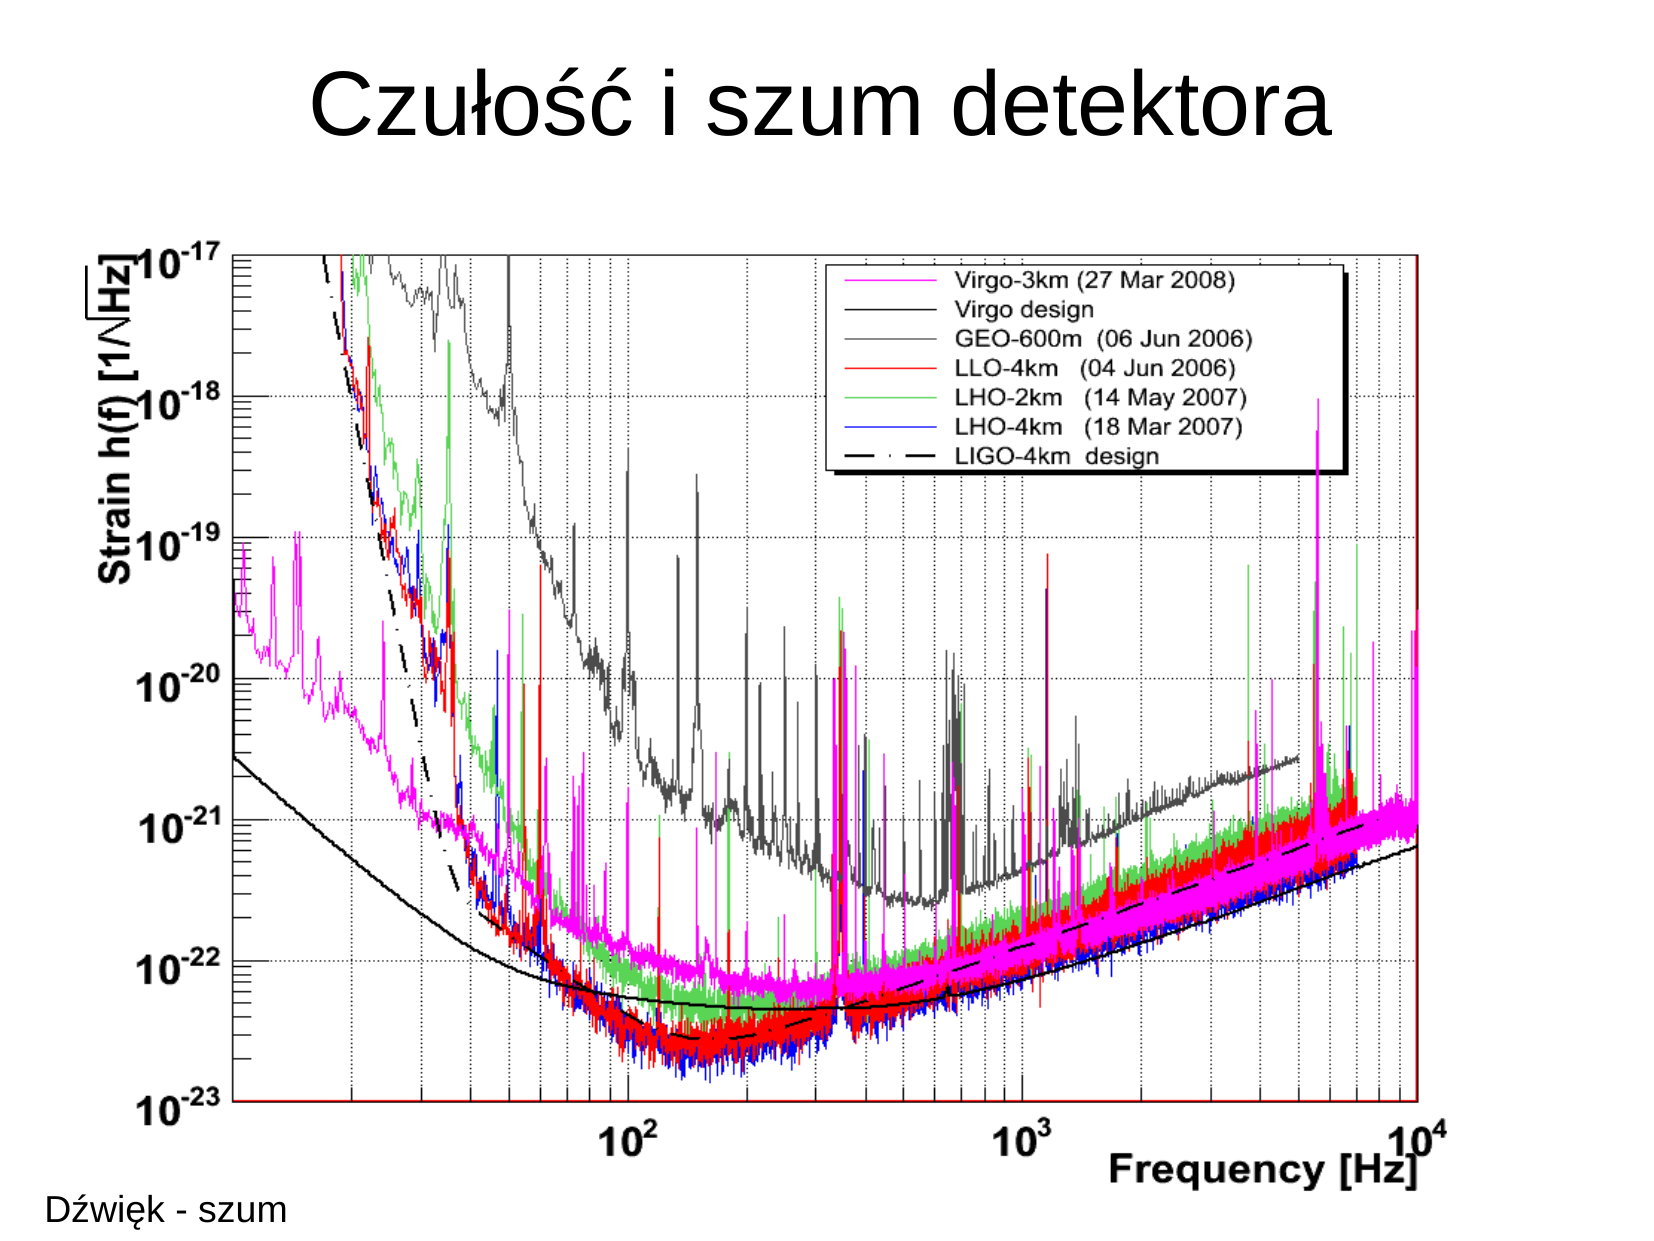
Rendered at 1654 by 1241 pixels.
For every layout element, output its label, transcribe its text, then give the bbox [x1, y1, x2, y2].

text_box Dźwięk - szum [29, 1181, 302, 1238]
picture [85, 147, 1566, 1226]
title Czułość i szum detektora [76, 0, 1565, 208]
